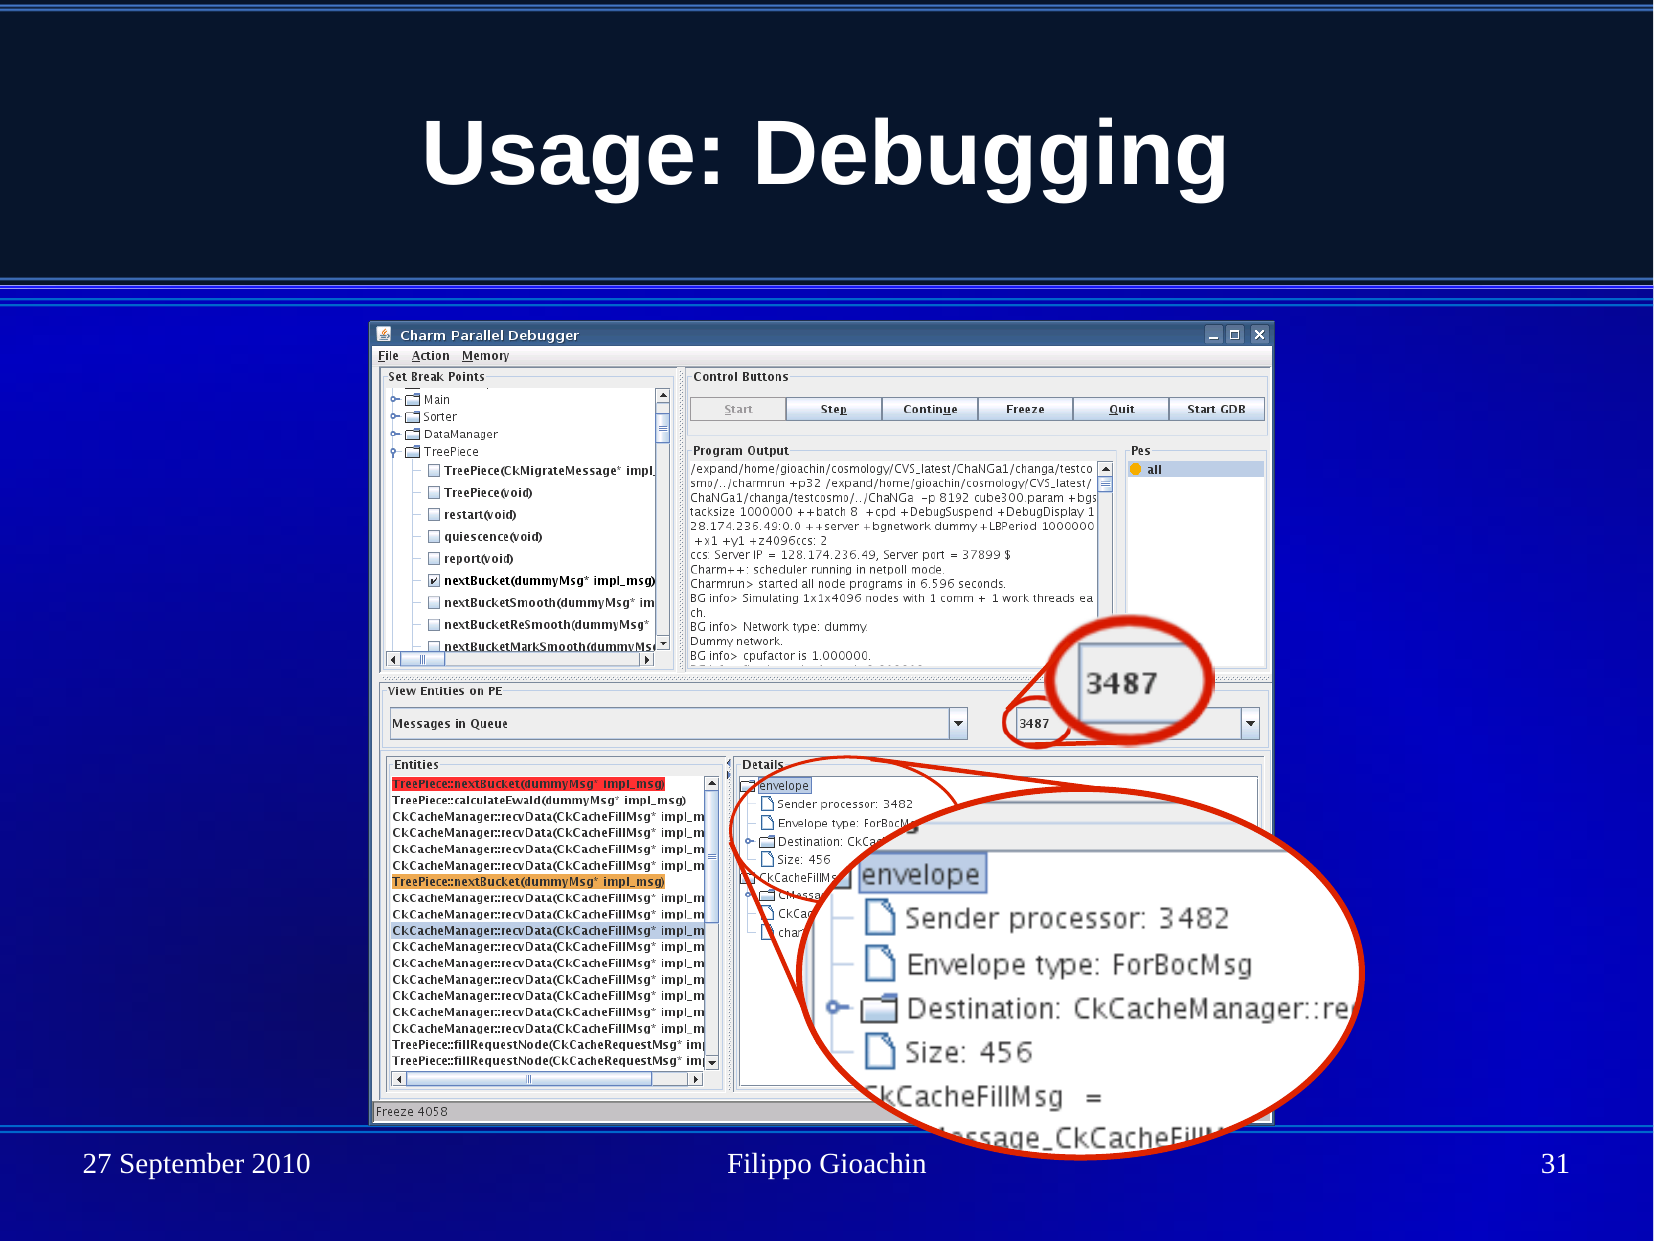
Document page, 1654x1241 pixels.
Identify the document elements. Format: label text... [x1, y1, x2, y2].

picture [0, 0, 1654, 285]
title Usage: Debugging [82, 49, 1571, 257]
picture [0, 307, 1654, 1241]
picture [0, 289, 1654, 298]
